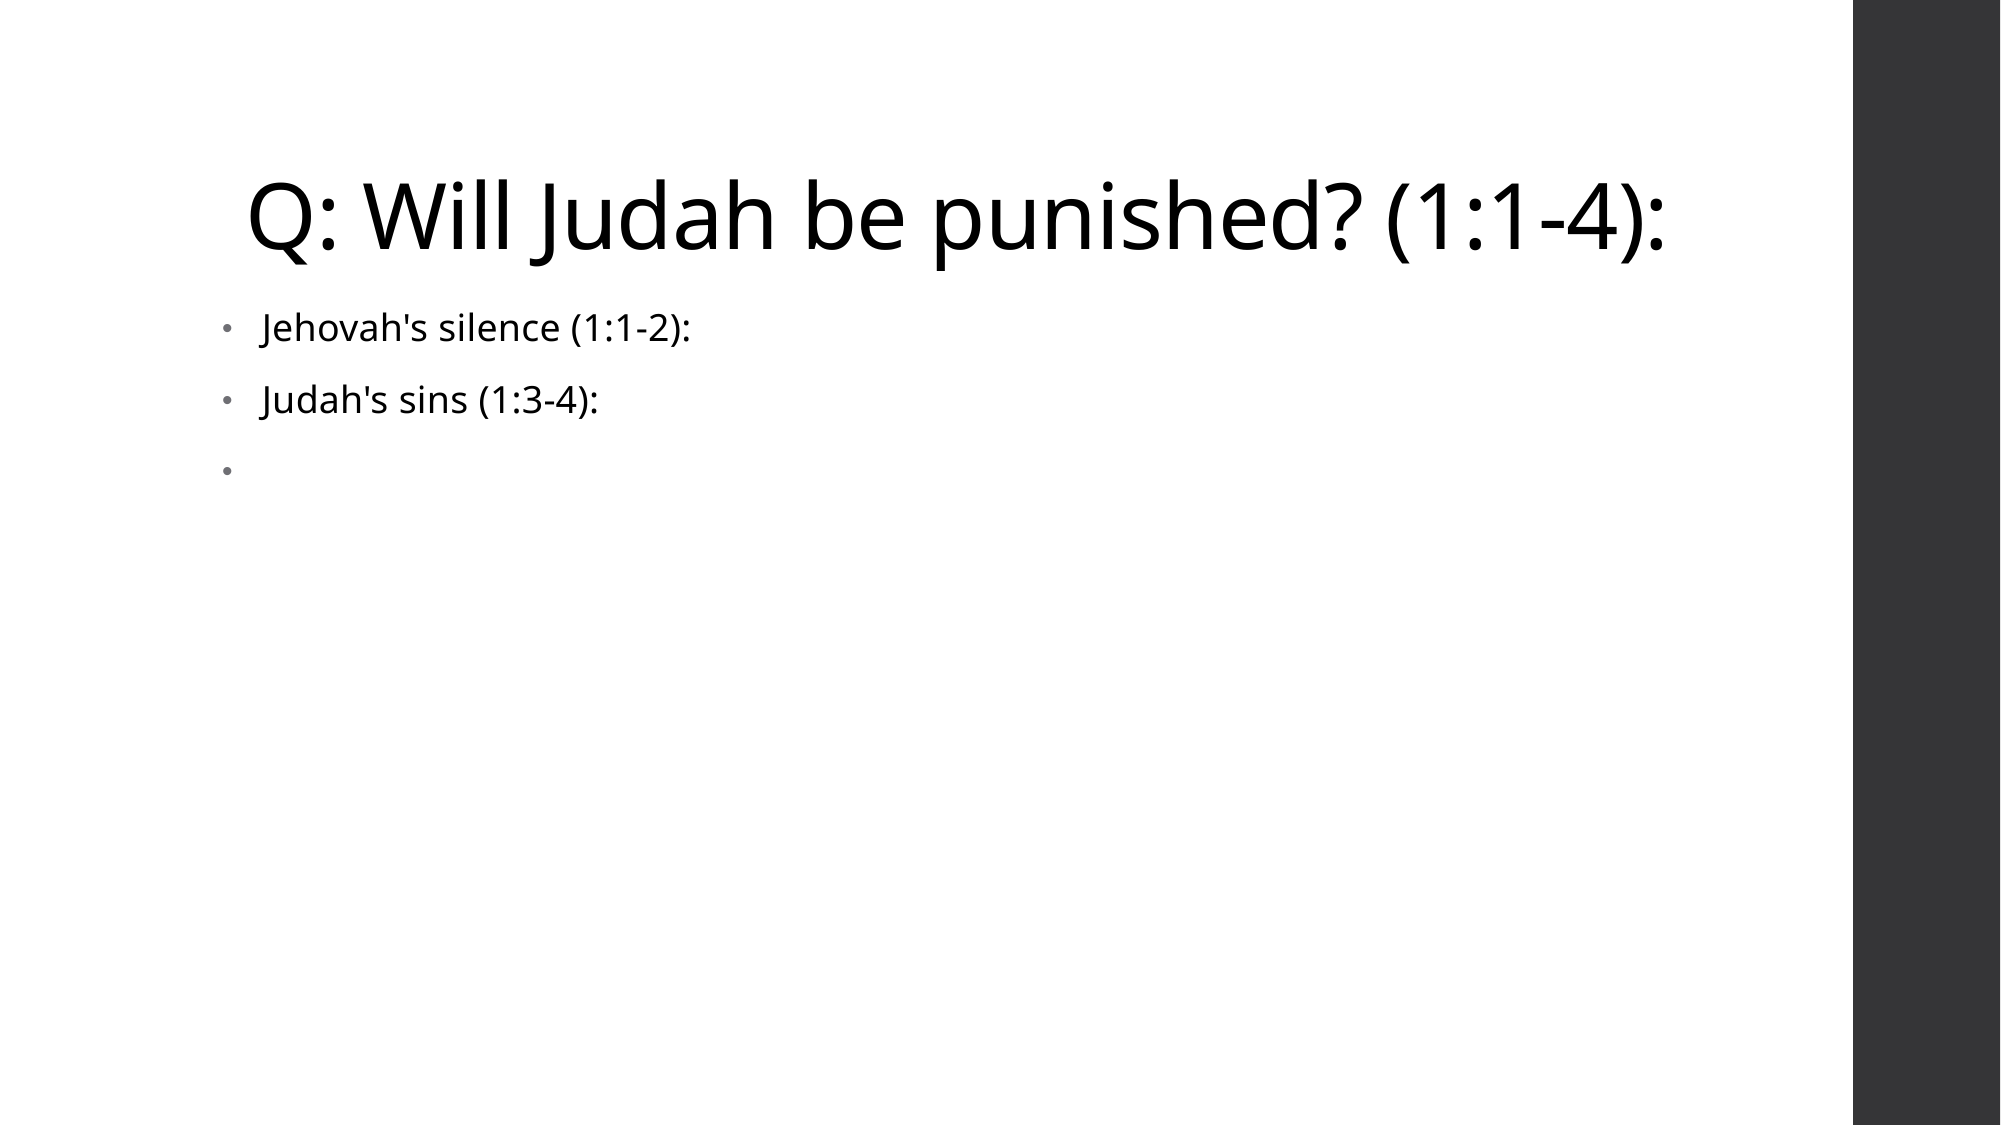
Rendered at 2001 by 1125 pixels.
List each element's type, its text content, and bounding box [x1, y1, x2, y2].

title Q: Will Judah be punished? (1:1-4): [206, 60, 1797, 278]
list Jehovah's silence (1:1-2): Judah's sins (1:3-4): [206, 299, 1617, 1014]
